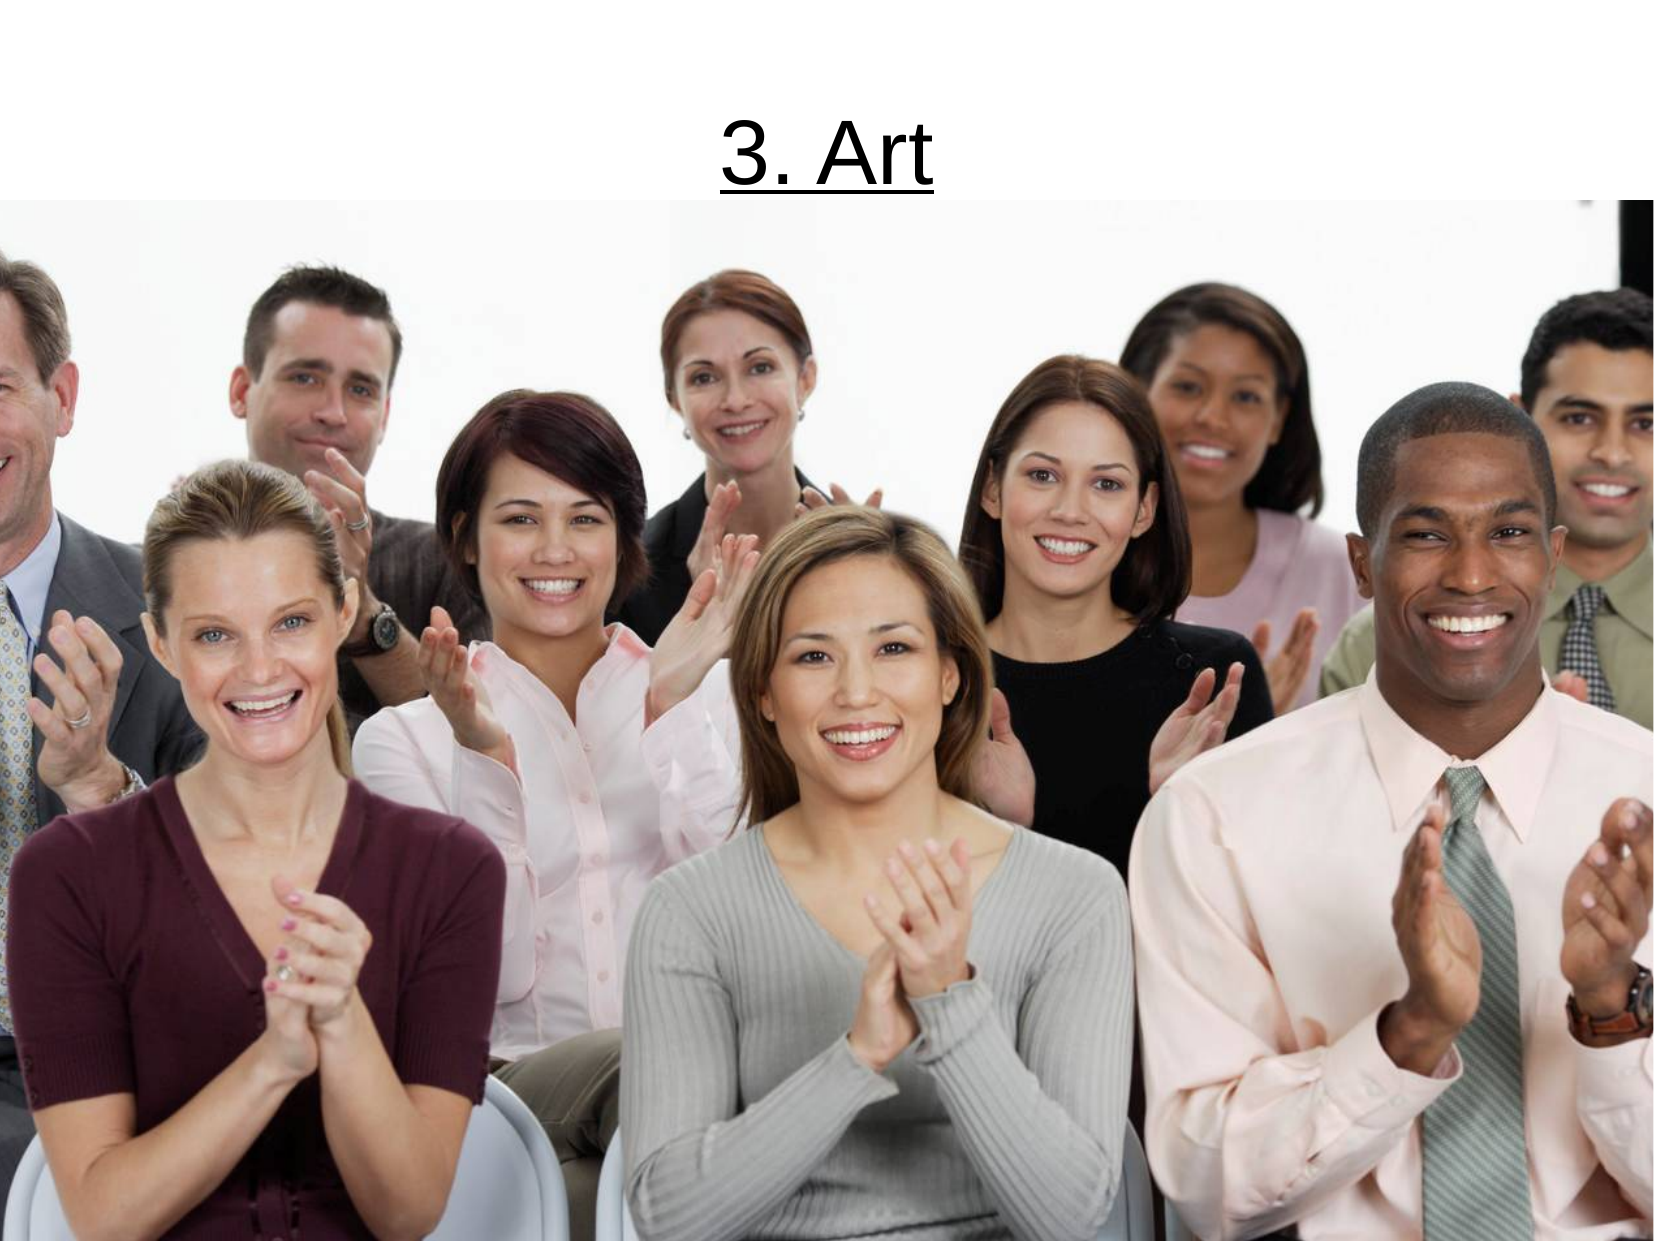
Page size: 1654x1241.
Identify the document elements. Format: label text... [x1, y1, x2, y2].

title 3. Art [82, 49, 1571, 200]
picture [0, 200, 1654, 1241]
